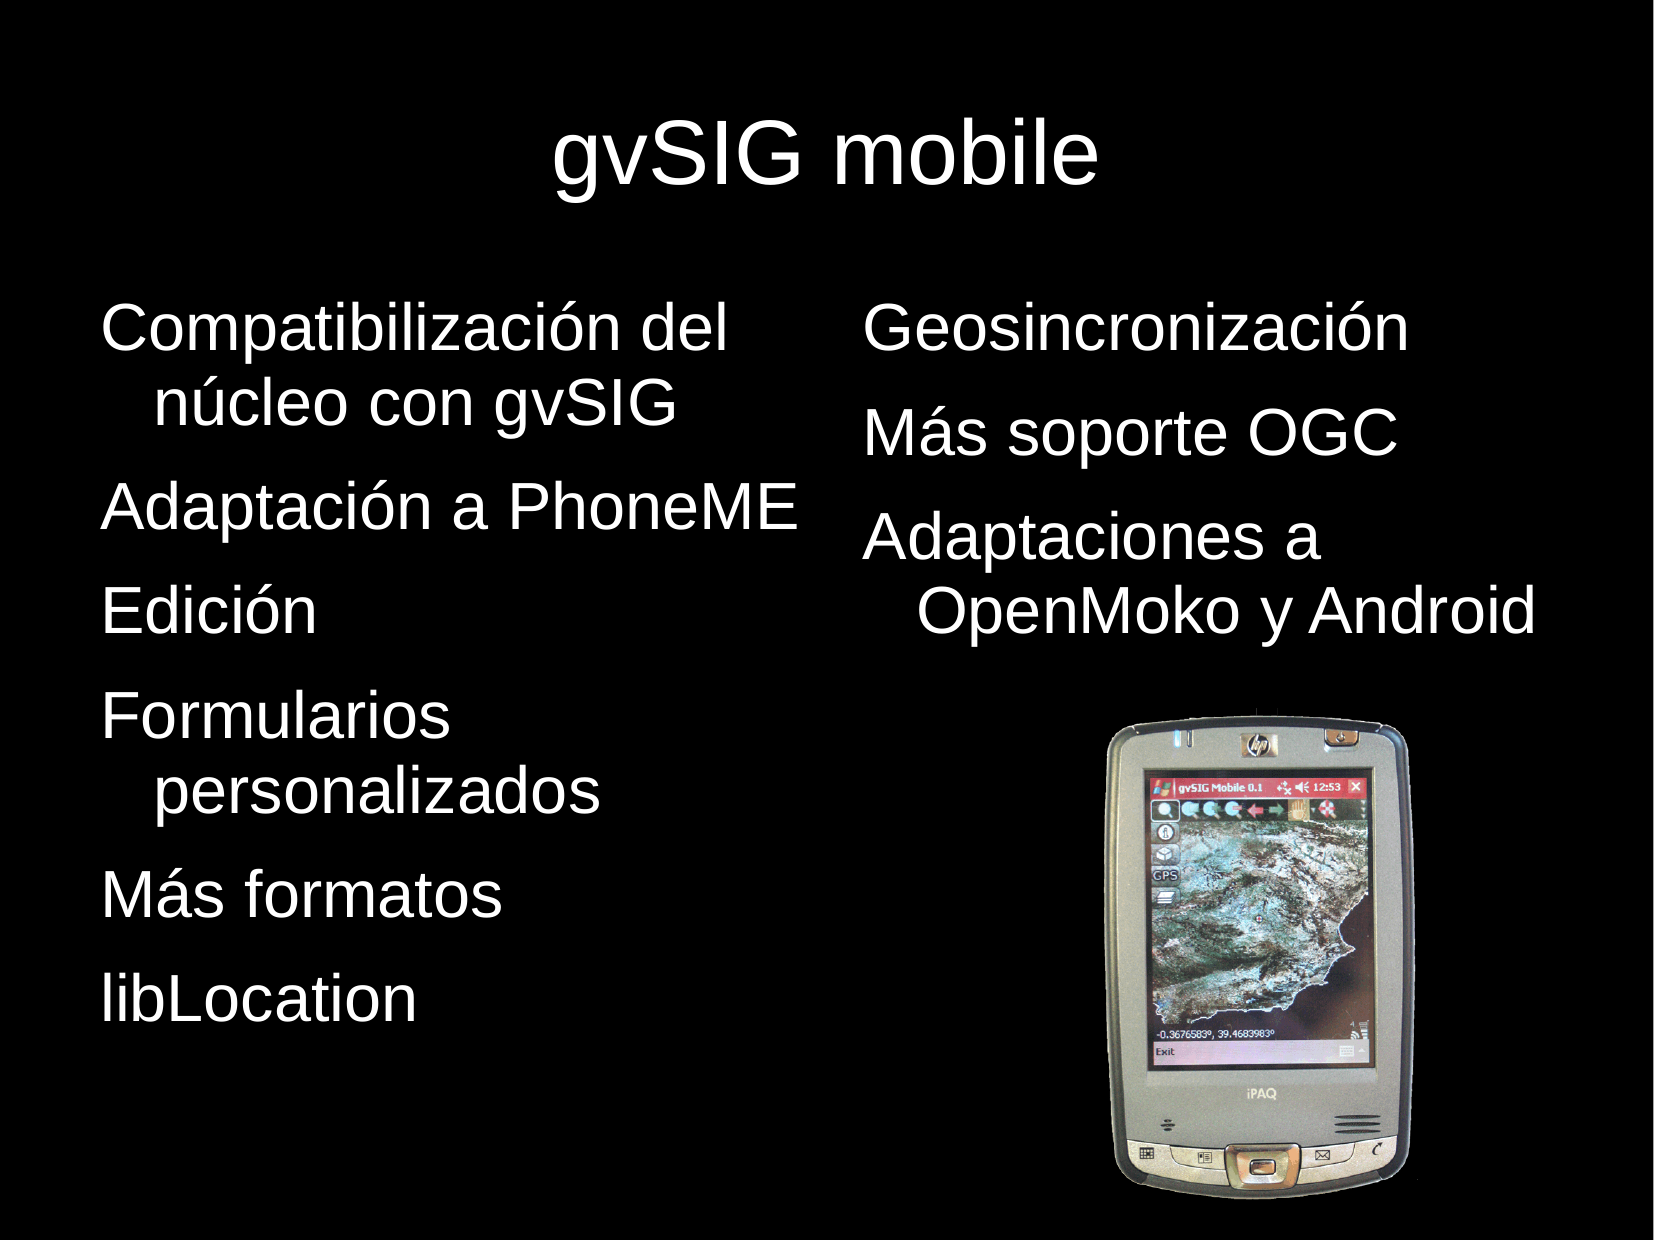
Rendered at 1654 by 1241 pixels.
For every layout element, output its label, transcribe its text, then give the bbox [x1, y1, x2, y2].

picture [1092, 708, 1418, 1207]
list Geosincronización Más soporte OGC Adaptaciones a OpenMoko y Android [845, 290, 1572, 1094]
title gvSIG mobile [82, 49, 1571, 257]
list Compatibilización del núcleo con gvSIG Adaptación a PhoneME Edición Formularios personalizados Más formatos libLocation [82, 290, 809, 1111]
